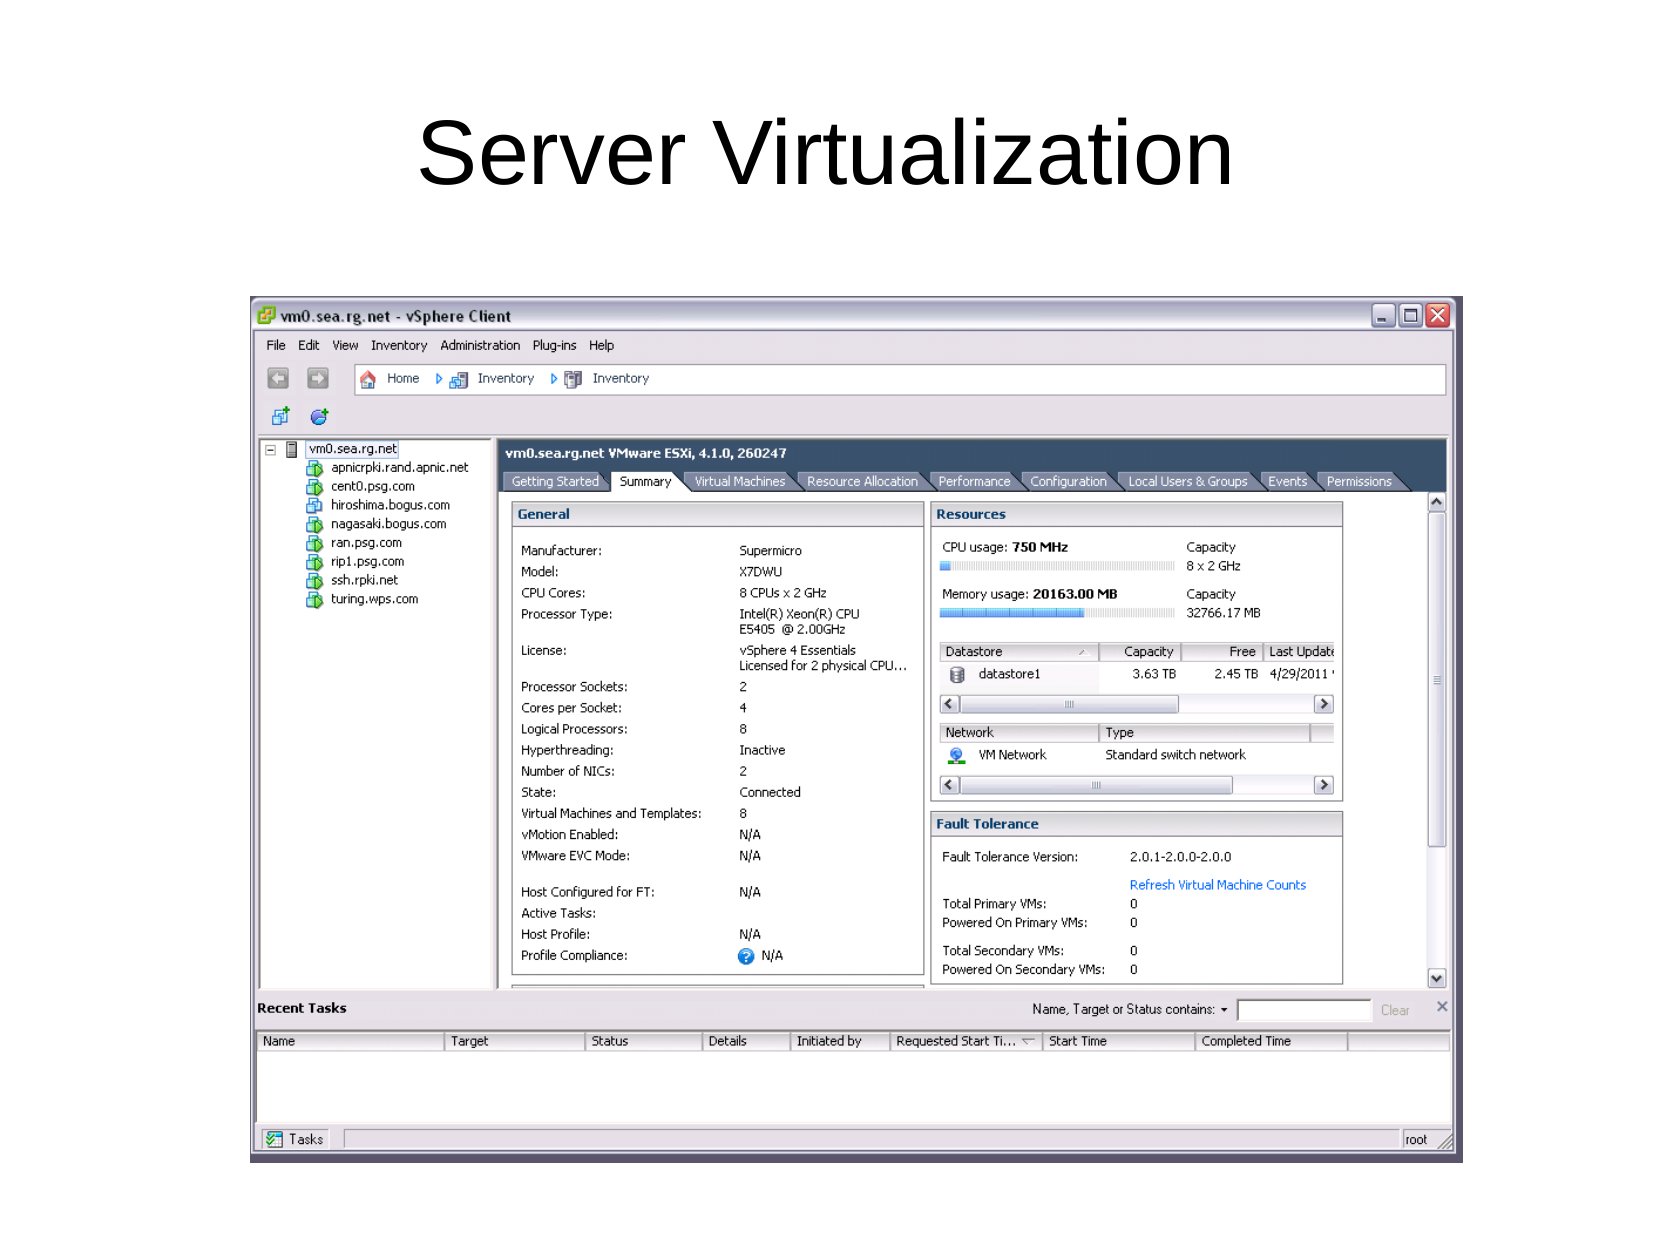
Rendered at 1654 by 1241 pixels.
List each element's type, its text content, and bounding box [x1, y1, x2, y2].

title Server Virtualization [82, 49, 1571, 257]
picture [250, 296, 1463, 1163]
